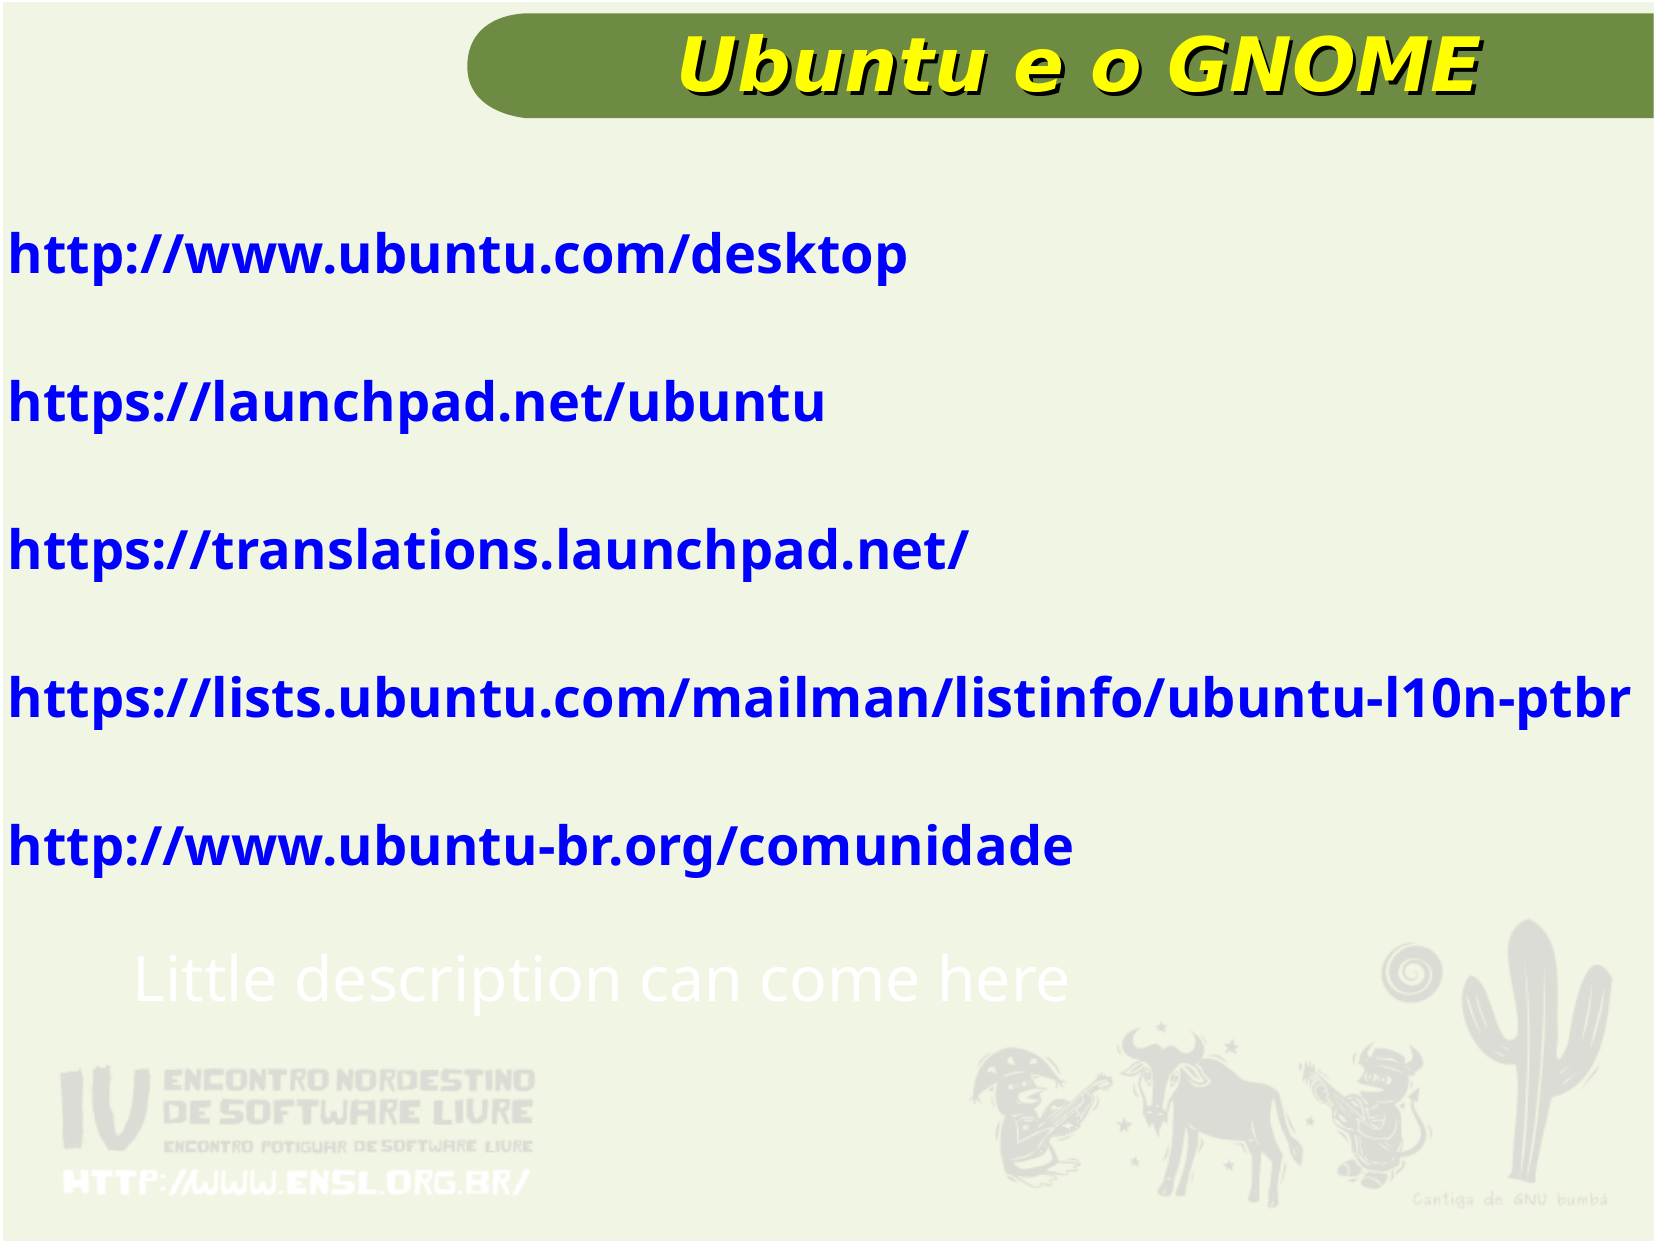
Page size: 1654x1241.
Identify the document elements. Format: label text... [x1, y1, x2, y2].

text_box [467, 16, 505, 114]
text_box Little description can come here [118, 927, 1536, 1134]
text_box http://www.ubuntu.com/desktop https://launchpad.net/ubuntu https://translations.launchpad.net/ https://lists.ubuntu.com/mailman/listinfo/ubuntu-l10n-ptbr http://www.ubuntu-br.org/comunidade [6, 207, 1603, 810]
title Ubuntu e o GNOME [505, 0, 1654, 131]
